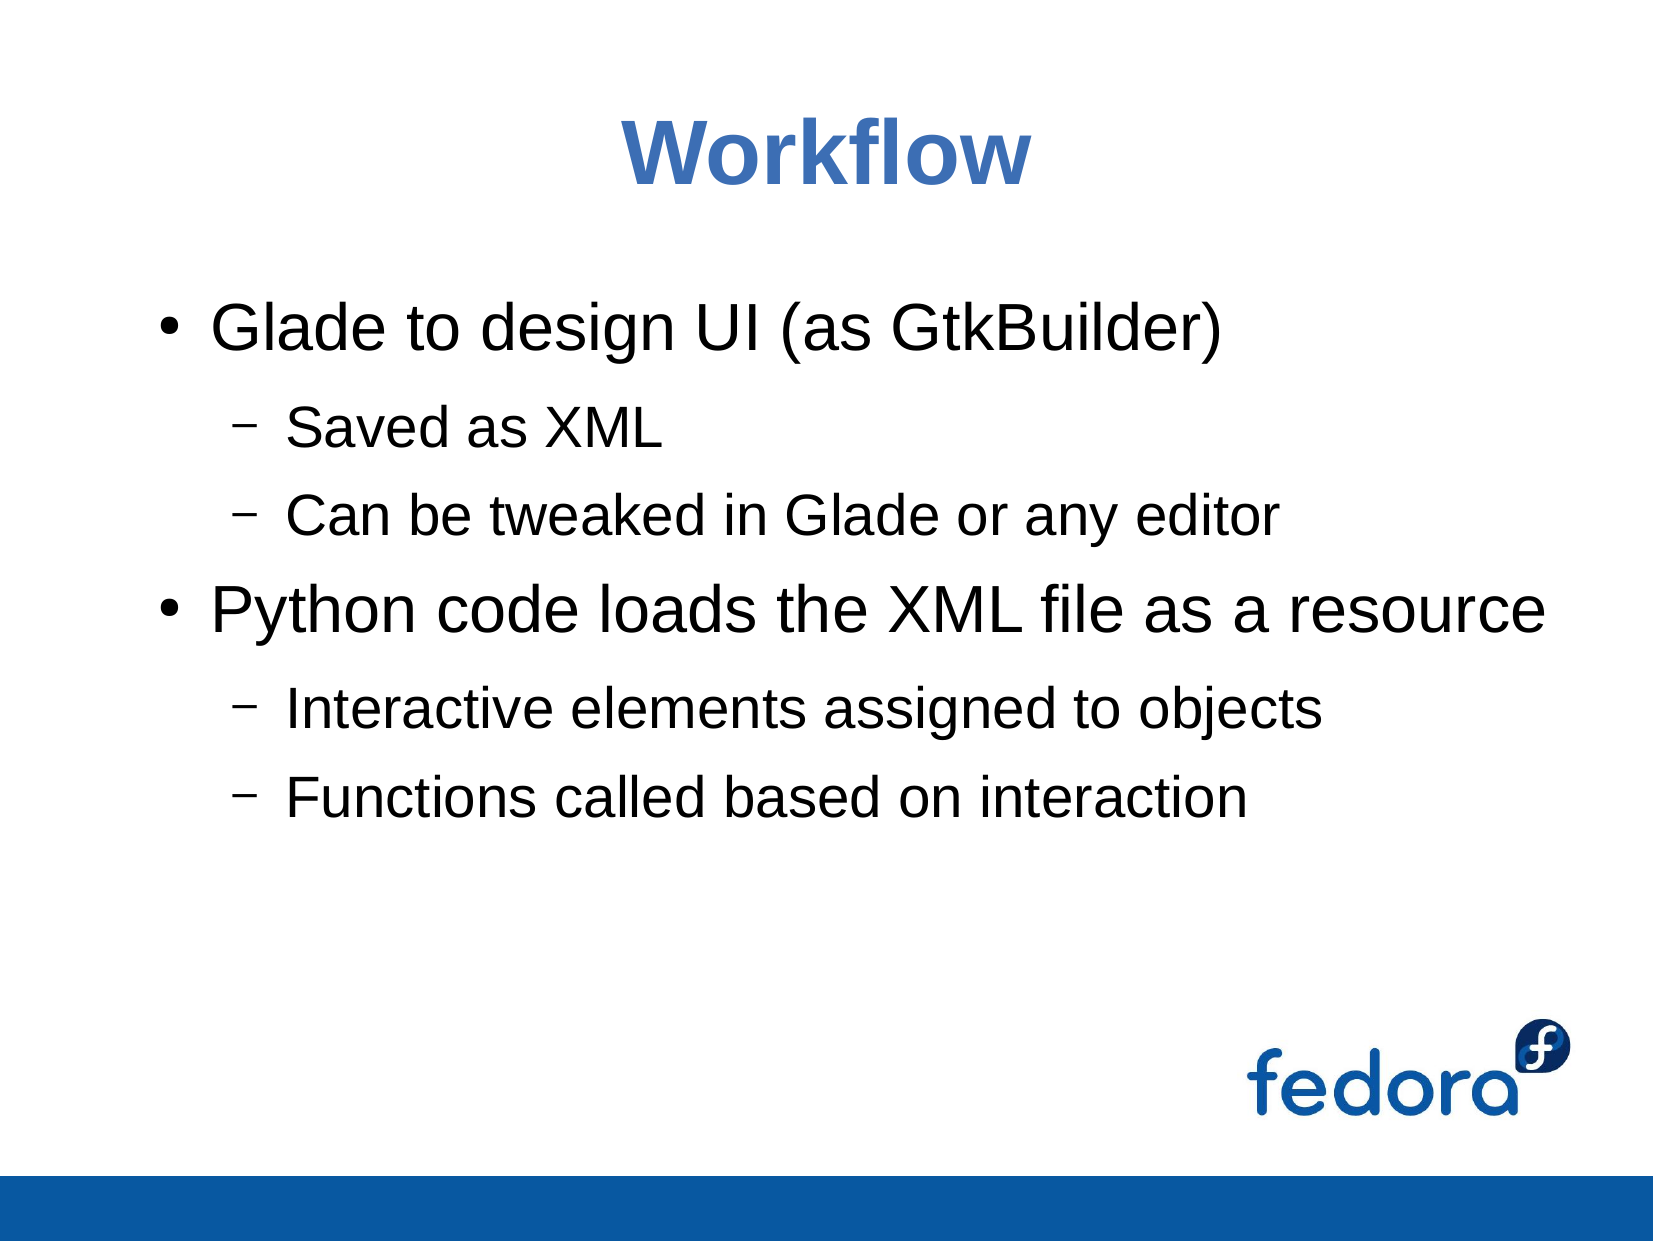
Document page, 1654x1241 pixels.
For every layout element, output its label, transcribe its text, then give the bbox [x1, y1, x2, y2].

picture [0, 1176, 1653, 1241]
list Glade to design UI (as GtkBuilder) Saved as XML Can be tweaked in Glade or any editor Python code loads the XML file as a resource Interactive elements assigned to objects Functions called based on interaction [82, 290, 1571, 1109]
picture [1237, 1010, 1576, 1125]
title Workflow [82, 49, 1571, 257]
